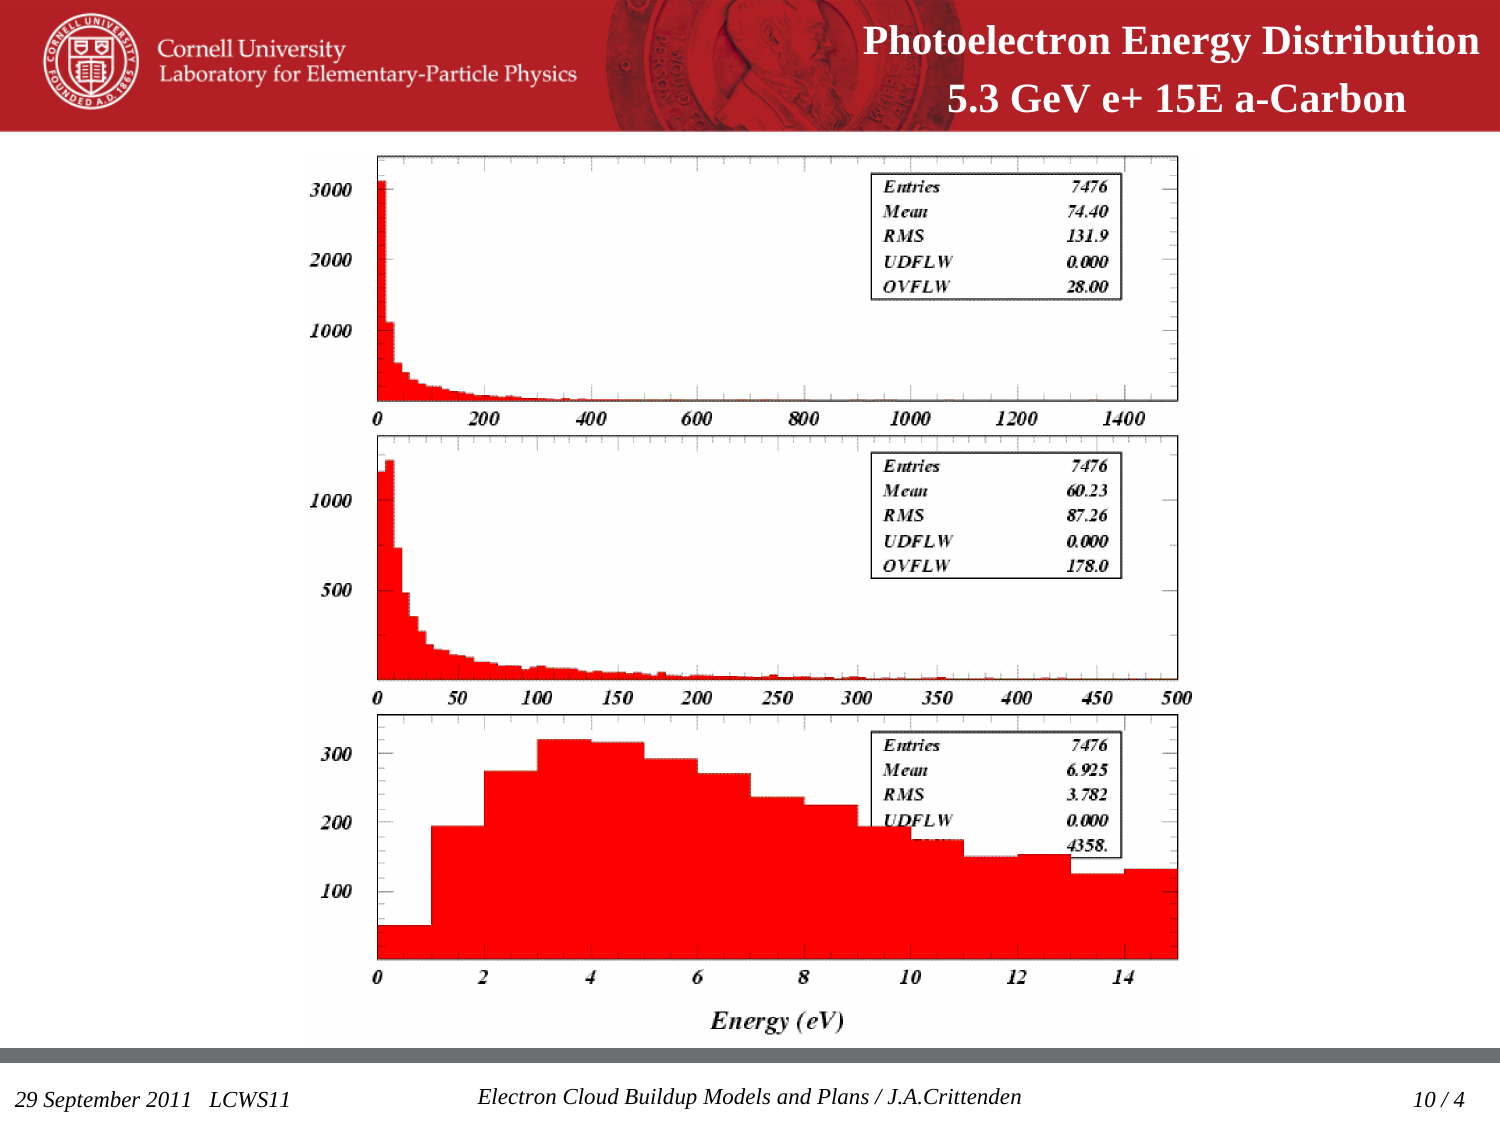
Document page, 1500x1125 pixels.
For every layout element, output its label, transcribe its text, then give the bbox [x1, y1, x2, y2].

title Photoelectron Energy Distribution 5.3 GeV e+ 15E a-Carbon [862, 0, 1492, 126]
picture [300, 149, 1201, 1045]
picture [0, 0, 1500, 132]
